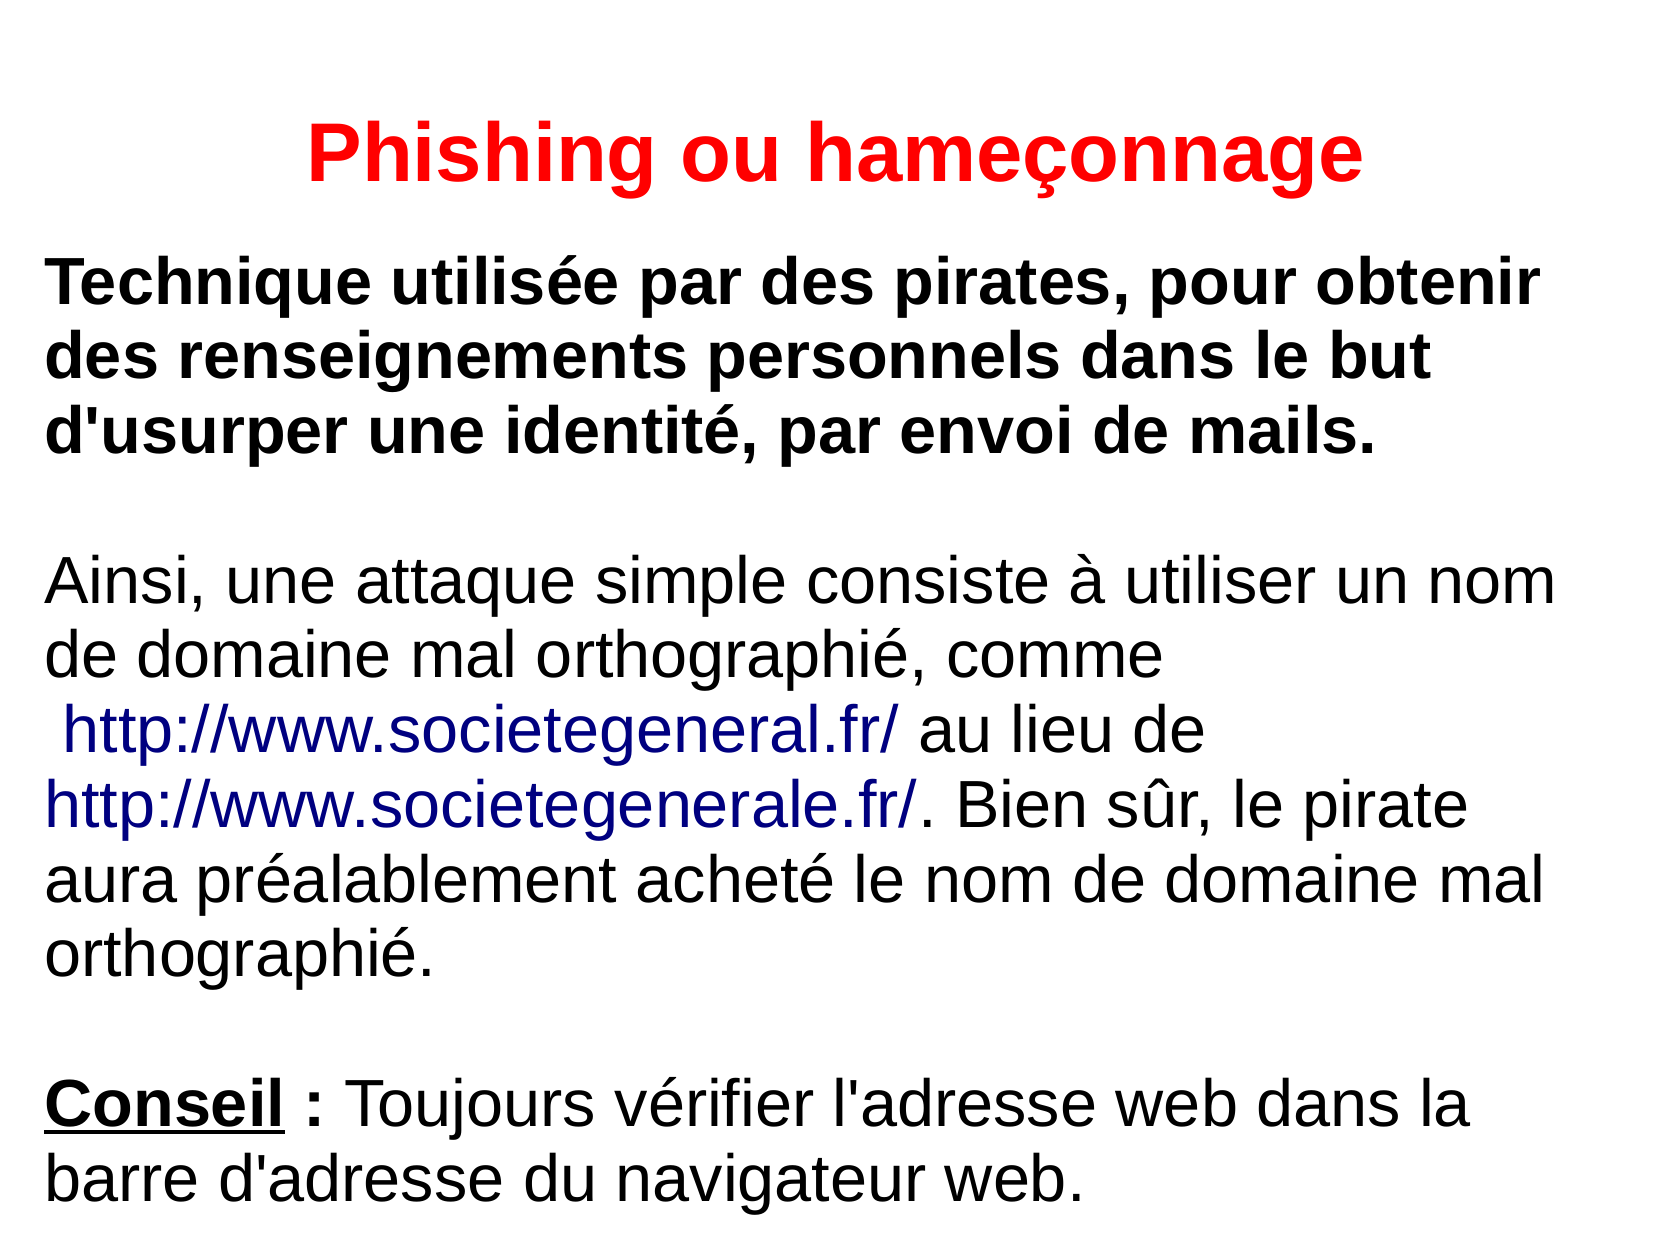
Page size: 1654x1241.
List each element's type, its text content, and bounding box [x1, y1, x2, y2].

title Phishing ou hameçonnage [82, 56, 1571, 250]
text_box Technique utilisée par des pirates, pour obtenir des renseignements personnels dans le but d'usurper une identité, par envoi de mails. Ainsi, une attaque simple consiste à utiliser un nom de domaine mal orthographié, comme http://www.societegeneral.fr/ au lieu de http://www.societegenerale.fr/. Bien sûr, le pirate aura préalablement acheté le nom de domaine mal orthographié. Conseil : Toujours vérifier l'adresse web dans la barre d'adresse du navigateur web. [29, 236, 1631, 1241]
